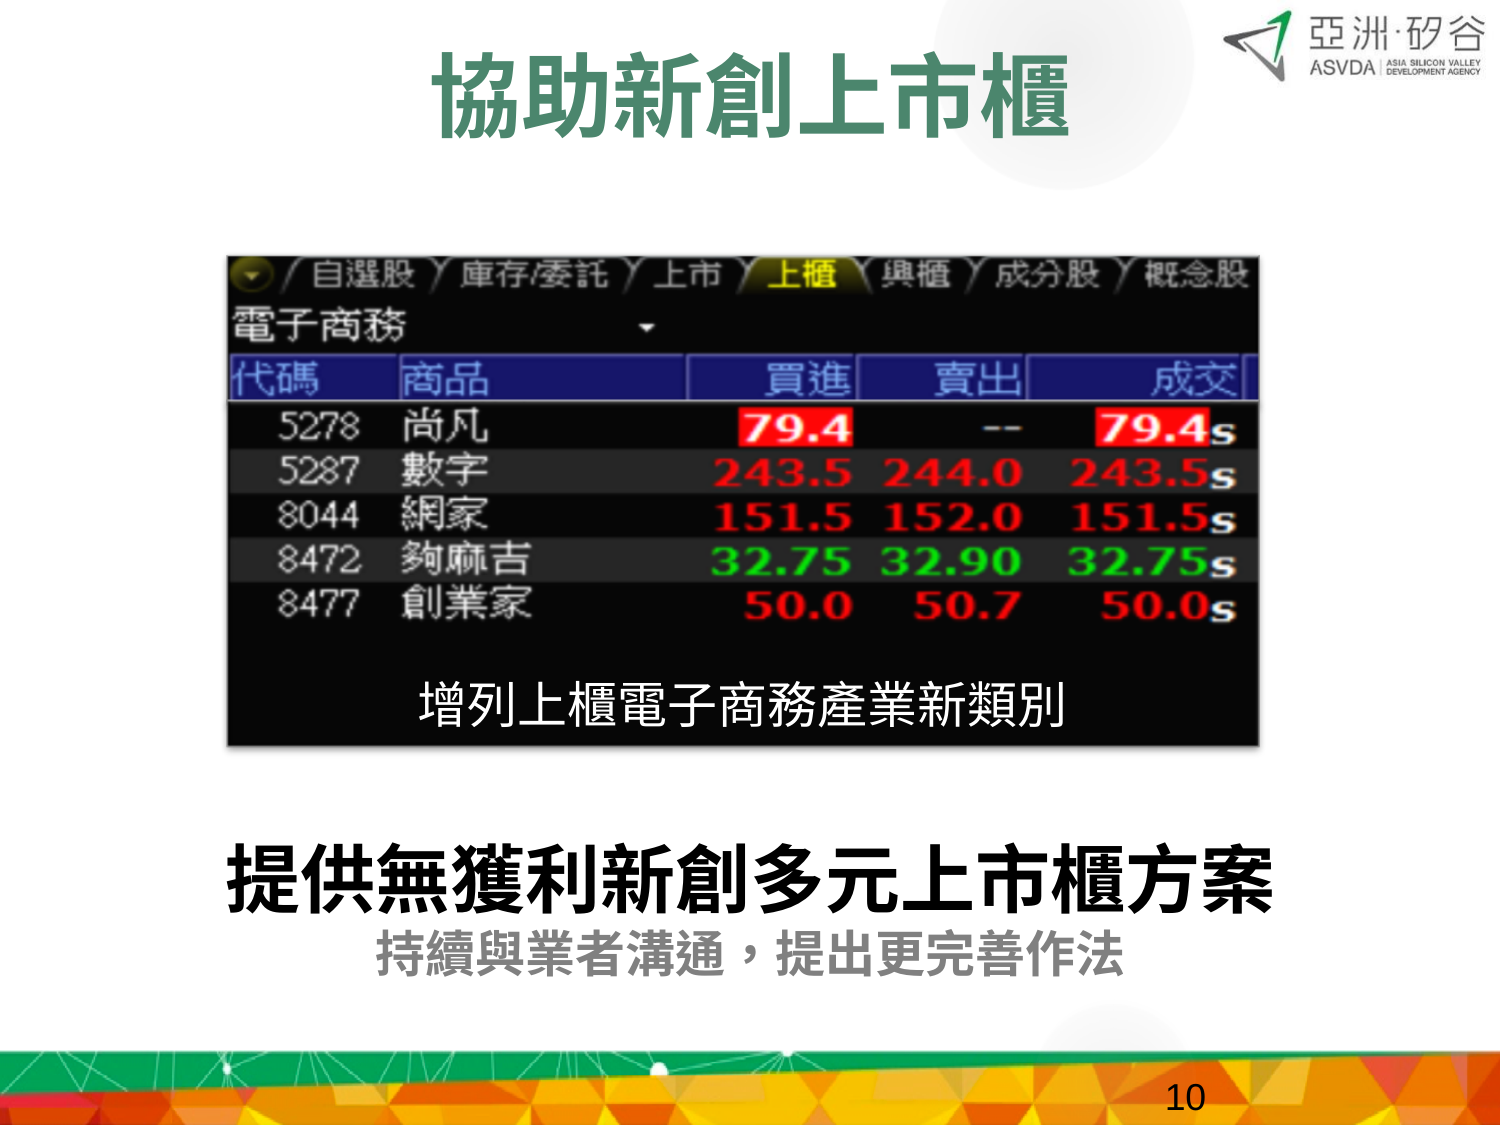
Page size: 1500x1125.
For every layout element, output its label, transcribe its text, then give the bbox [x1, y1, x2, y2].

text_box 協助新創上市櫃 [0, 31, 1500, 157]
picture [1213, 0, 1500, 31]
text_box 增列上櫃電子商務產業新類別 [232, 666, 1254, 742]
picture [0, 1046, 1500, 1125]
text_box 提供無獲利新創多元上市櫃方案 持續與業者溝通，提出更完善作法 [0, 825, 1500, 990]
text_box <編號> [1149, 1065, 1500, 1125]
picture [214, 245, 1271, 762]
